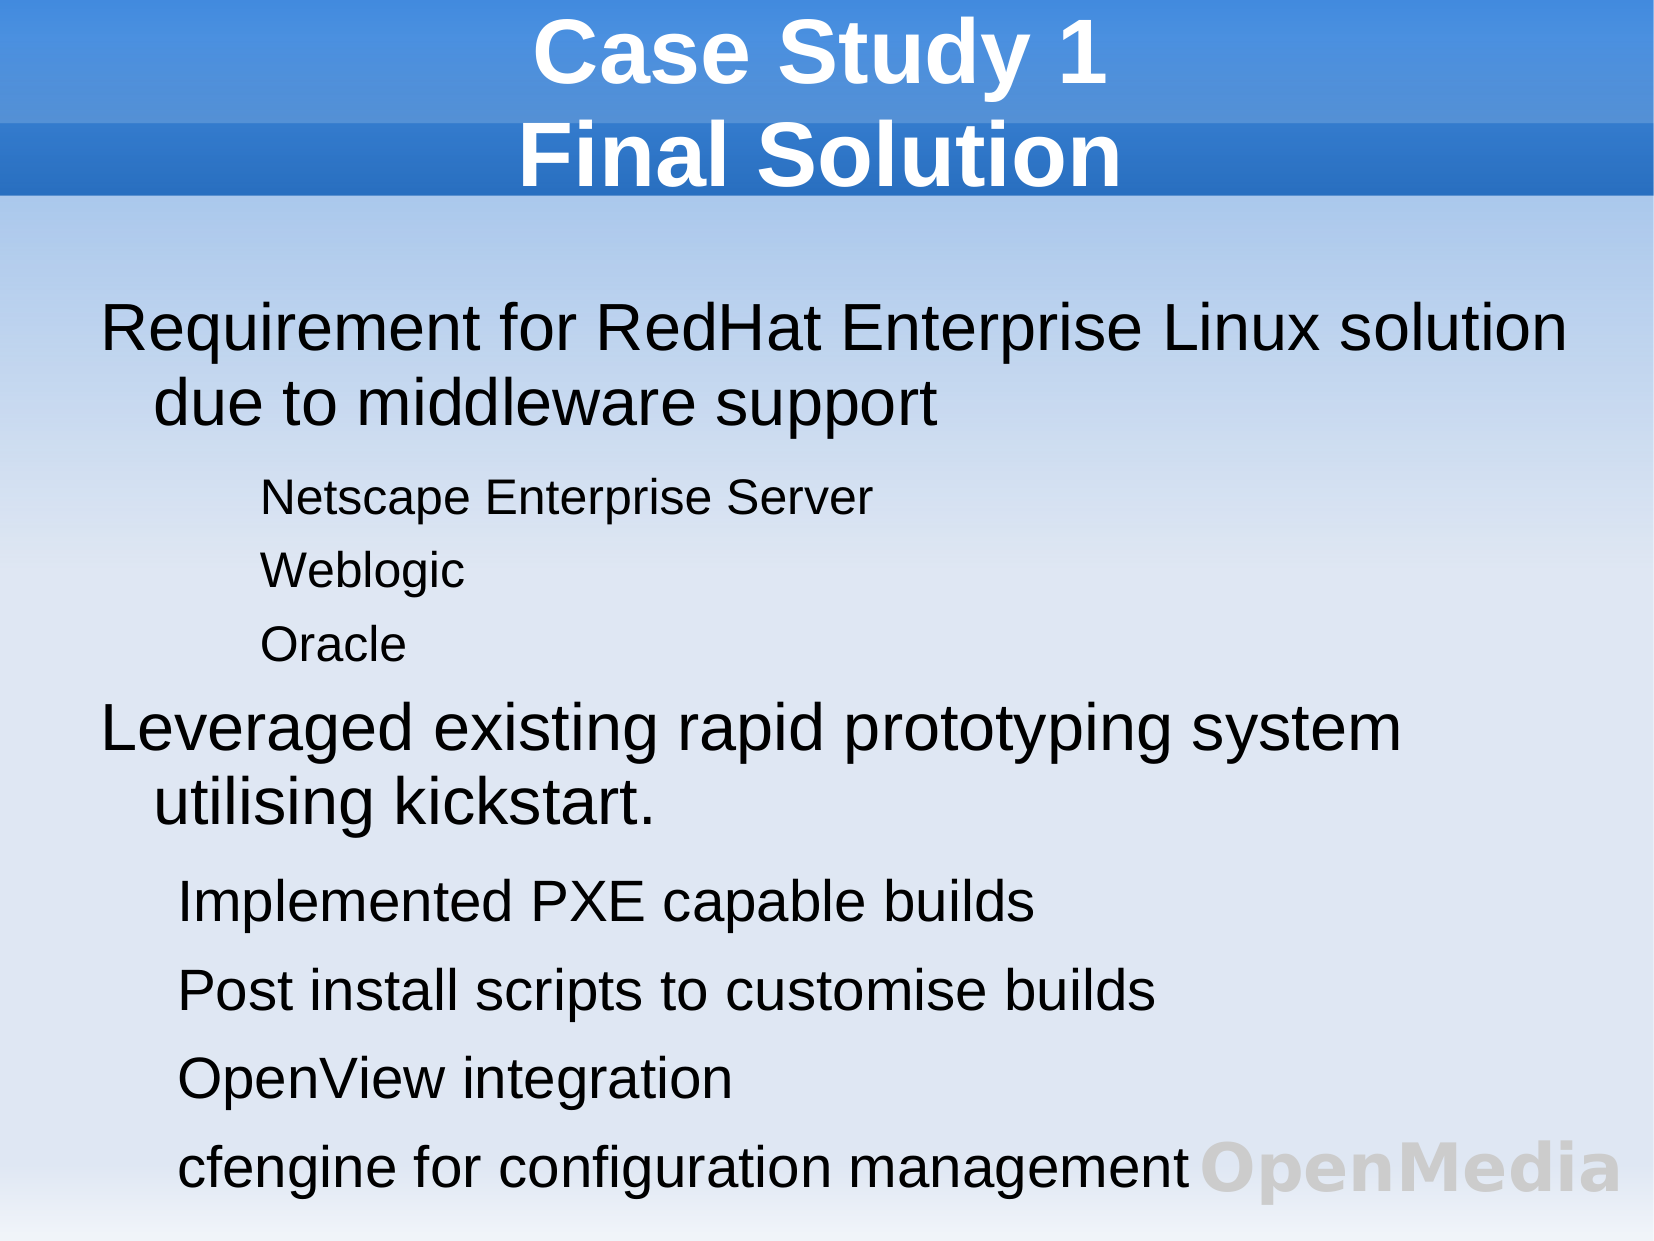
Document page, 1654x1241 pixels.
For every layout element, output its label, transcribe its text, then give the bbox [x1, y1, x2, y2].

list Requirement for RedHat Enterprise Linux solution due to middleware support Netscape Enterprise Server Weblogic Oracle Leveraged existing rapid prototyping system utilising kickstart. Implemented PXE capable builds Post install scripts to customise builds OpenView integration cfengine for configuration management [82, 290, 1571, 1200]
picture [0, 0, 1654, 1241]
title Case Study 1 Final Solution [76, 1, 1565, 207]
